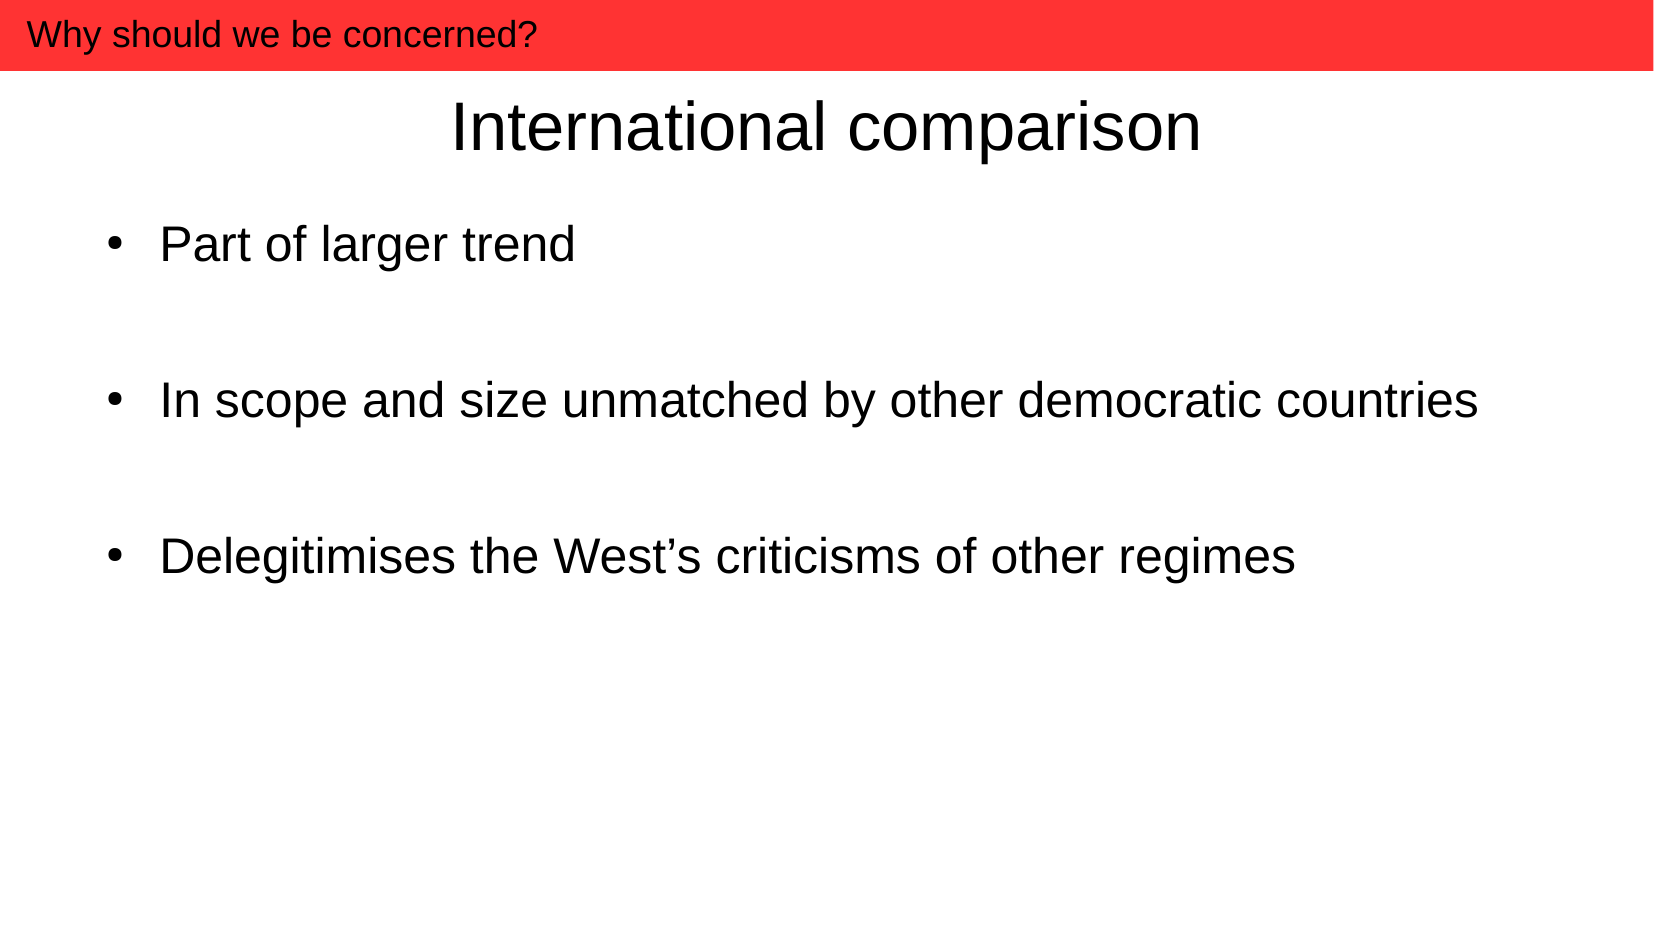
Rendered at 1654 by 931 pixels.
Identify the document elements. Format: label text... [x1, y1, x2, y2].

text_box Why should we be concerned? [11, 5, 886, 63]
text_box [0, 0, 1654, 71]
list Part of larger trend In scope and size unmatched by other democratic countries Delegitimises the West’s criticisms of other regimes [88, 216, 1512, 827]
title International comparison [82, 71, 1571, 205]
